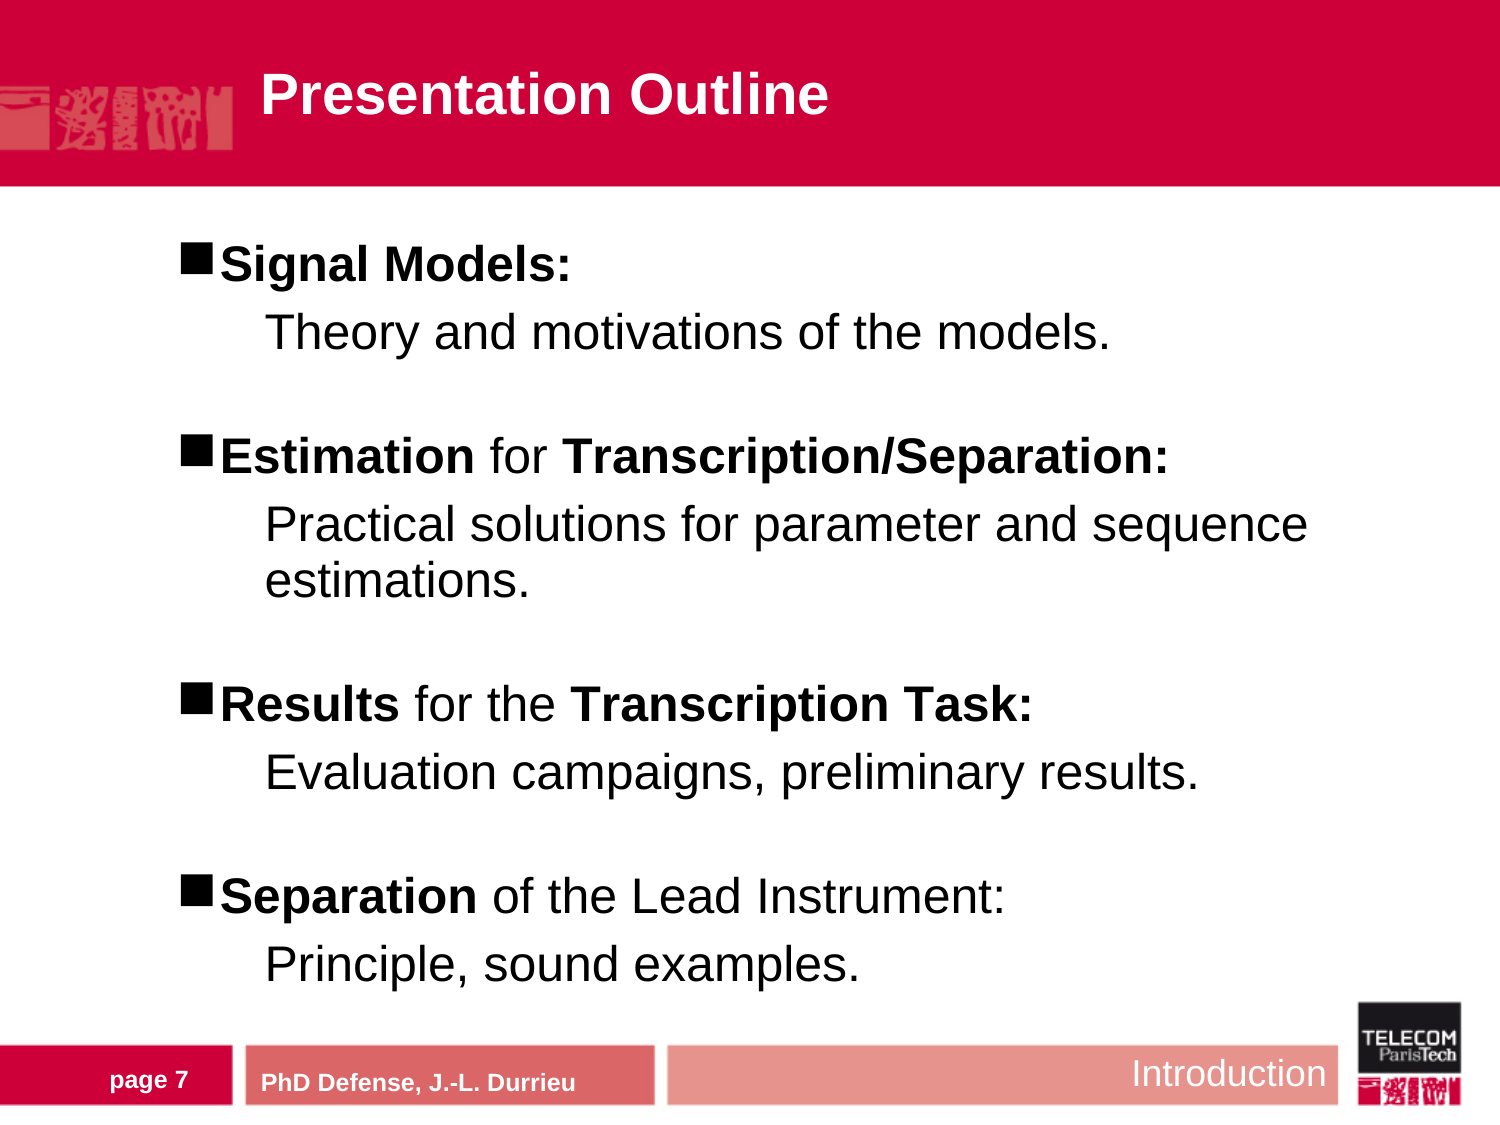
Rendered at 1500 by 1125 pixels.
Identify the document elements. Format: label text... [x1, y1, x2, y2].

picture [0, 0, 1500, 1125]
subtitle Signal Models: Theory and motivations of the models. Estimation for Transcription/Separation: Practical solutions for parameter and sequence estimations. Results for the Transcription Task: Evaluation campaigns, preliminary results. Separation of the Lead Instrument: Principle, sound examples. [182, 235, 1483, 1014]
title Presentation Outline [245, 23, 1459, 166]
text_box Introduction [1116, 1042, 1342, 1125]
